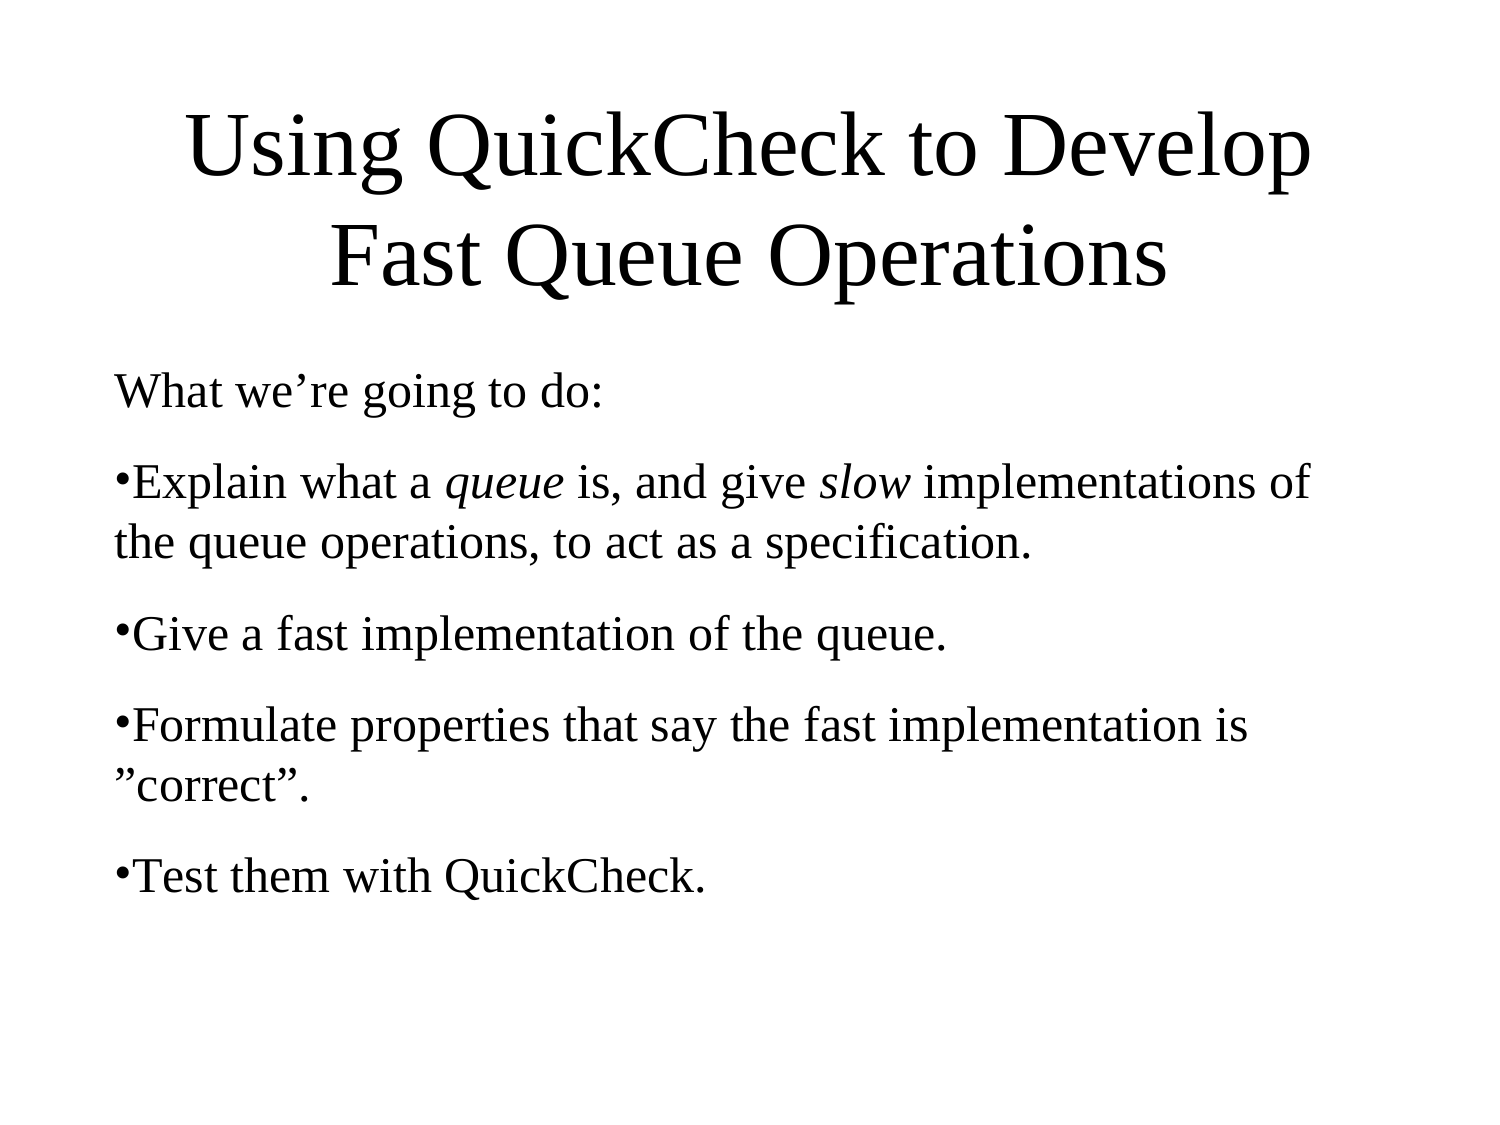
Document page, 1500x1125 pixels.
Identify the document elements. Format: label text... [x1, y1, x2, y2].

title Using QuickCheck to Develop Fast Queue Operations [112, 76, 1388, 312]
text_box What we’re going to do: Explain what a queue is, and give slow implementations of the queue operations, to act as a specification. Give a fast implementation of the queue. Formulate properties that say the fast implementation is ”correct”. Test them with QuickCheck. [99, 349, 1401, 911]
